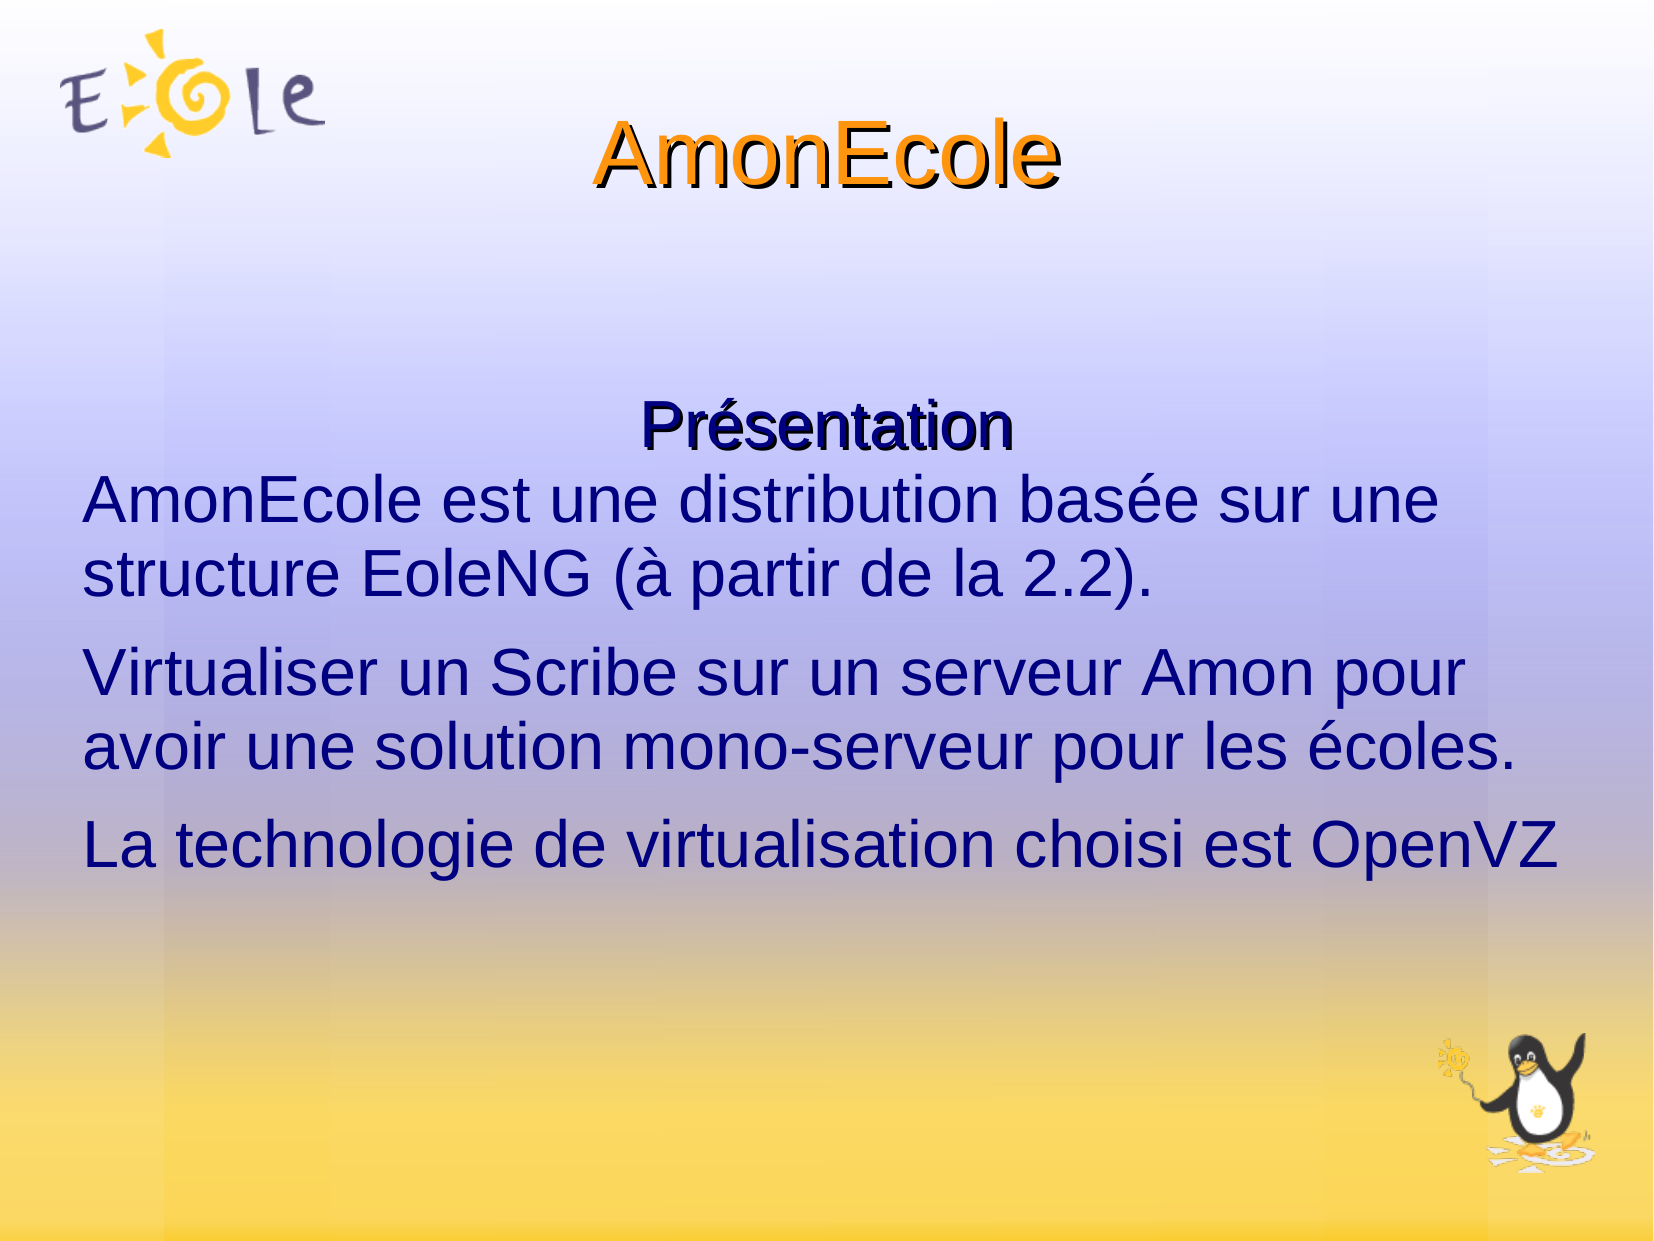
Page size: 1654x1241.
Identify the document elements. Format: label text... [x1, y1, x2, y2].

title AmonEcole [82, 49, 1571, 225]
picture [0, 0, 1654, 1241]
subtitle Présentation AmonEcole est une distribution basée sur une structure EoleNG (à partir de la 2.2). Virtualiser un Scribe sur un serveur Amon pour avoir une solution mono-serveur pour les écoles. La technologie de virtualisation choisi est OpenVZ [82, 225, 1571, 1044]
